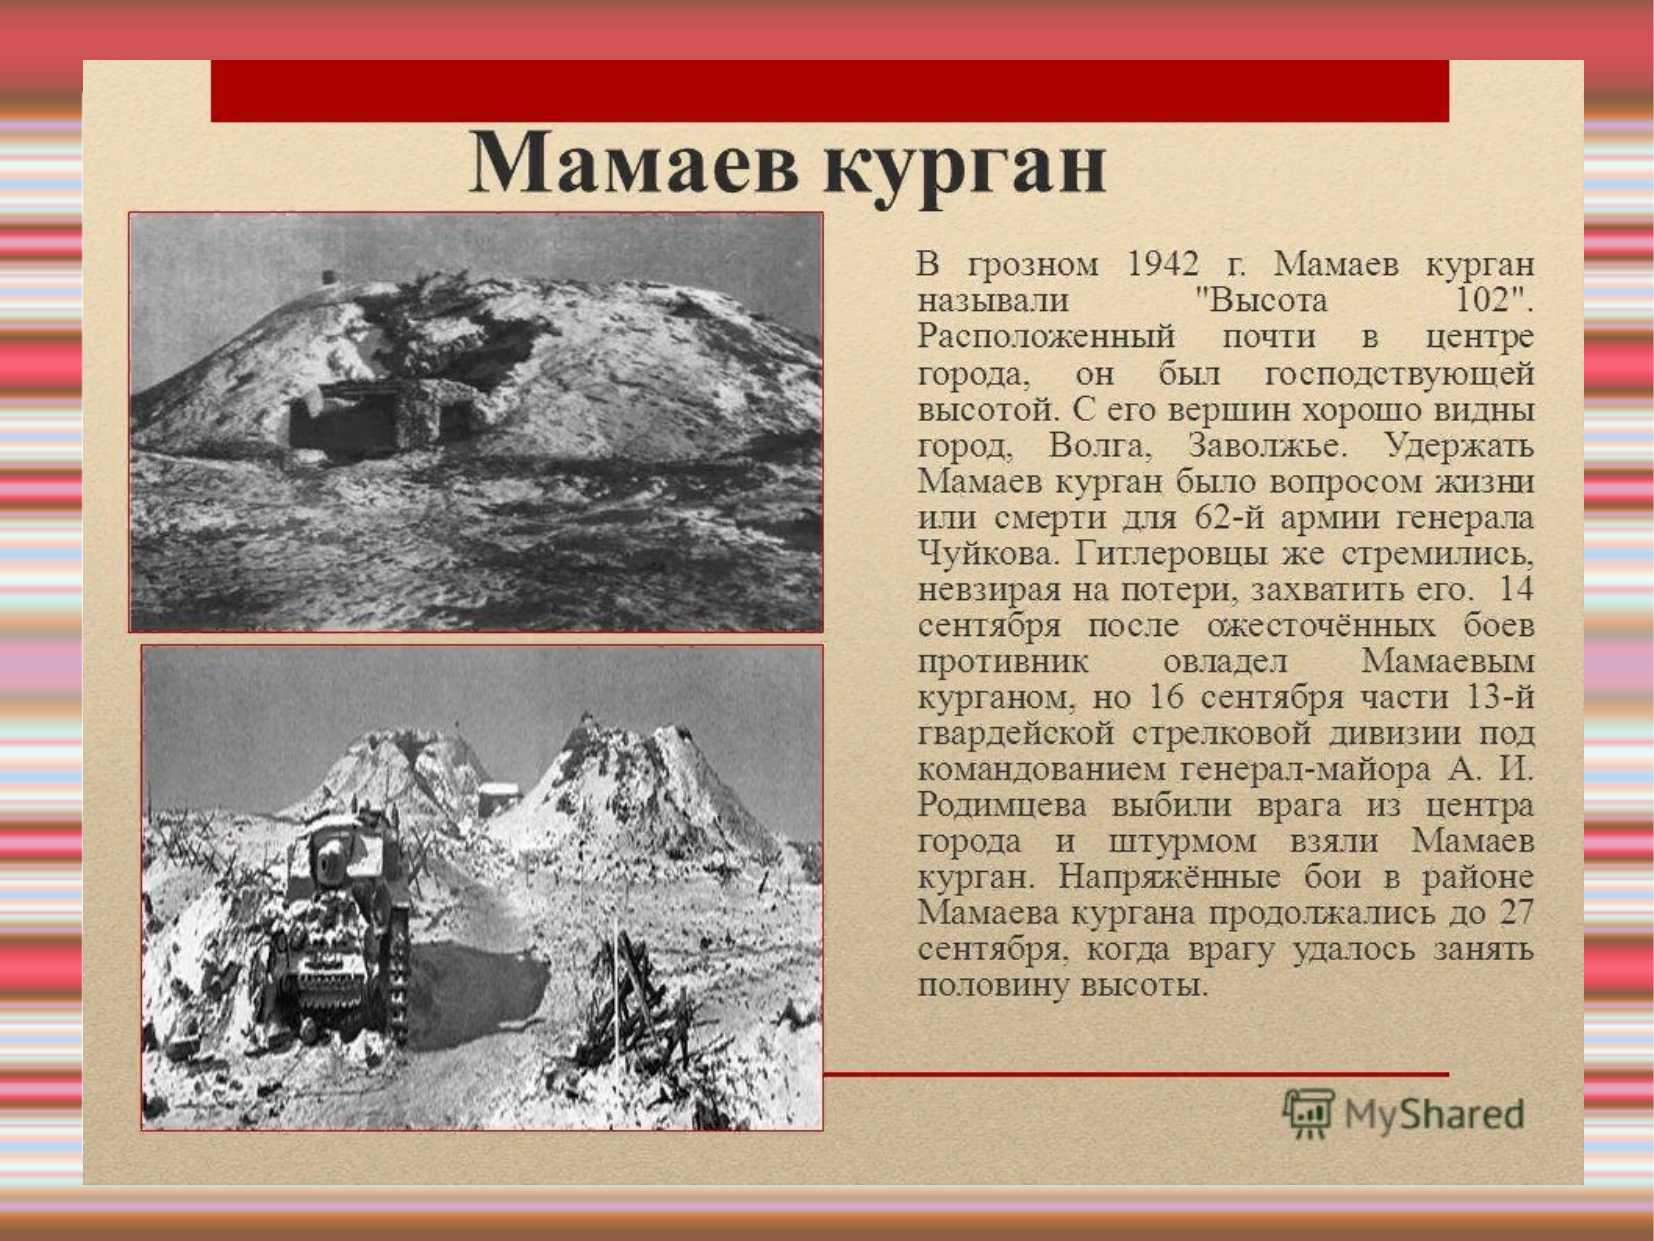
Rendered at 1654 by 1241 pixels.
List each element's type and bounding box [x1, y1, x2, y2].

picture [83, 60, 1584, 1186]
